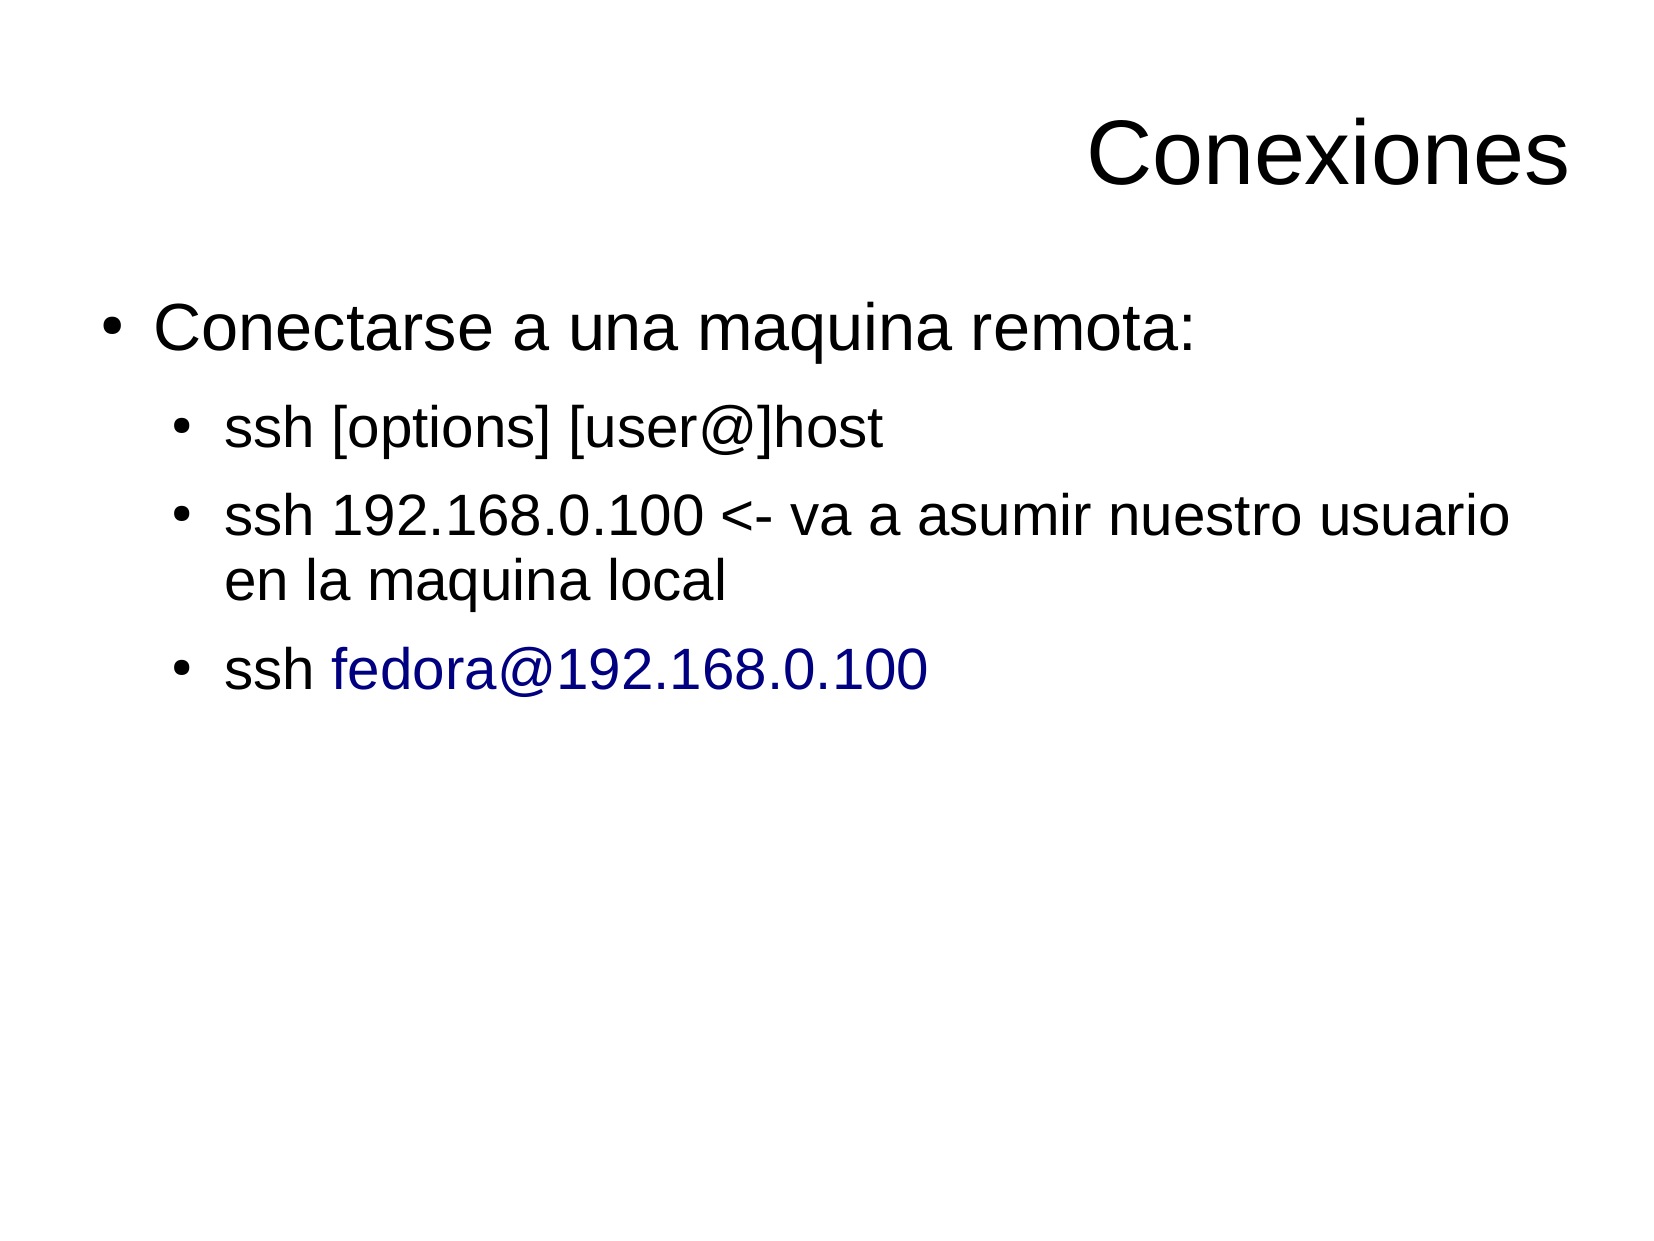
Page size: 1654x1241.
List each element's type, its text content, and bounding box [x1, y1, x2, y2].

title Conexiones [82, 49, 1571, 257]
list Conectarse a una maquina remota: ssh [options] [user@]host ssh 192.168.0.100 <- va a asumir nuestro usuario en la maquina local ssh fedora@192.168.0.100 [82, 290, 1571, 1109]
